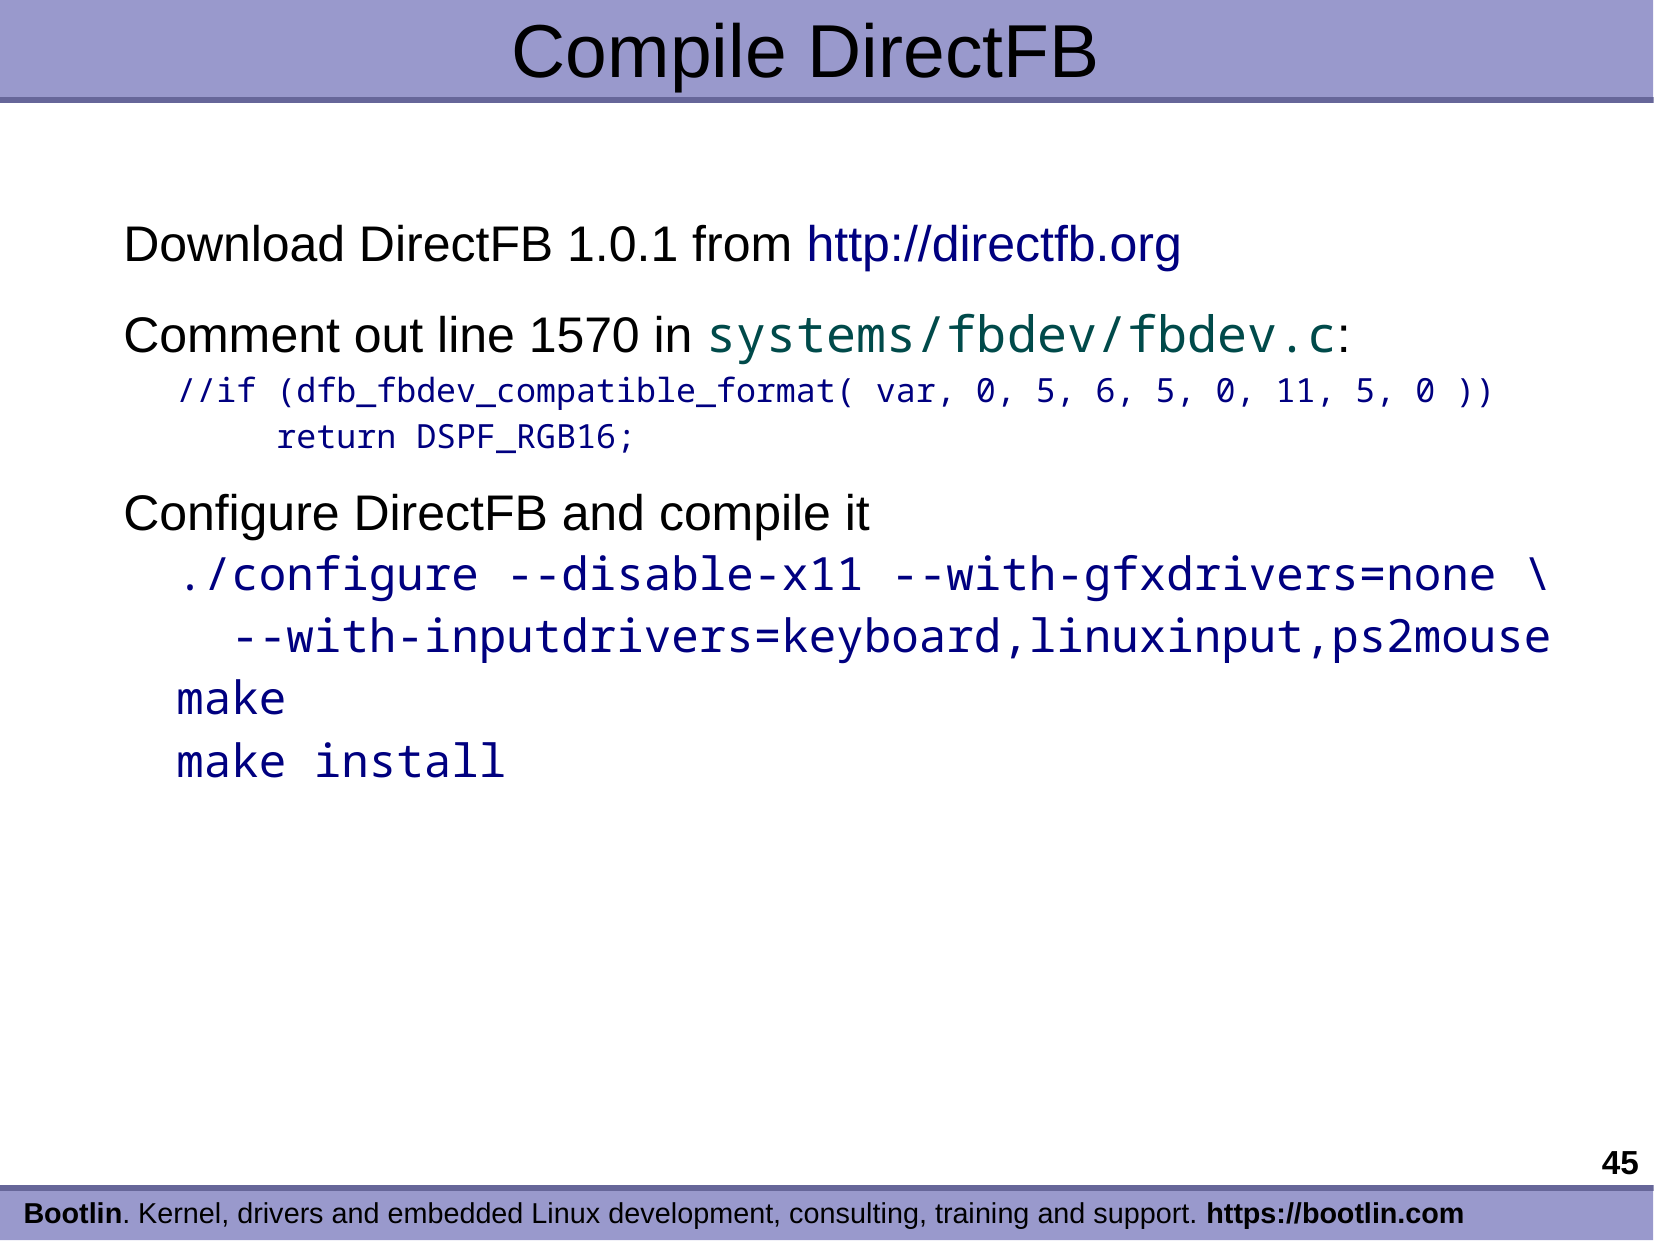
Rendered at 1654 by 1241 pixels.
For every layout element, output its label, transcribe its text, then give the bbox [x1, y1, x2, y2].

list Download DirectFB 1.0.1 from http://directfb.org Comment out line 1570 in systems/fbdev/fbdev.c: //if (dfb_fbdev_compatible_format( var, 0, 5, 6, 5, 0, 11, 5, 0 )) return DSPF_RGB16; Configure DirectFB and compile it ./configure --disable-x11 --with-gfxdrivers=none \ --with-inputdrivers=keyboard,linuxinput,ps2mouse make make install [105, 216, 1576, 1066]
title Compile DirectFB [60, 5, 1551, 97]
